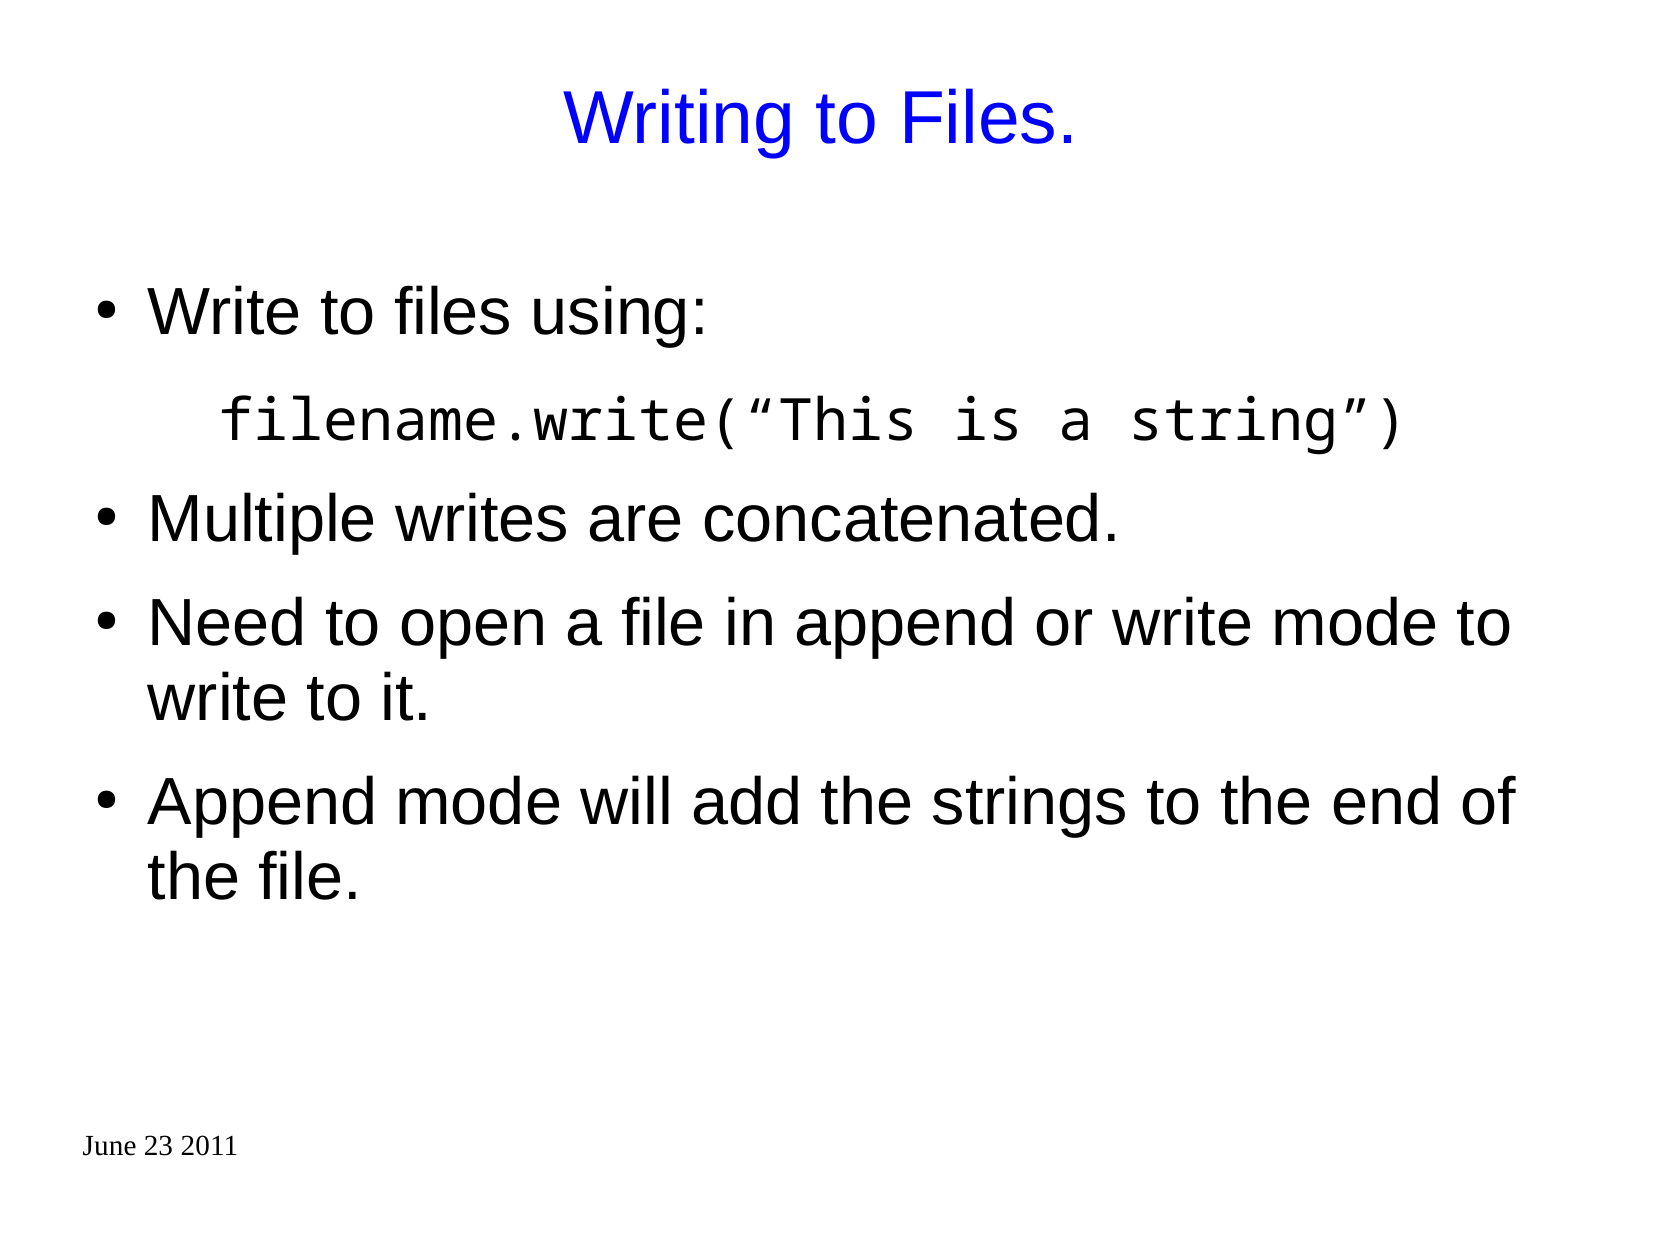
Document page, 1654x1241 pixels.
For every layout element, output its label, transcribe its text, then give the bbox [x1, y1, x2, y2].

title Writing to Files. [76, 58, 1565, 178]
list Write to files using: filename.write(“This is a string”) Multiple writes are concatenated. Need to open a file in append or write mode to write to it. Append mode will add the strings to the end of the file. [76, 274, 1565, 1093]
